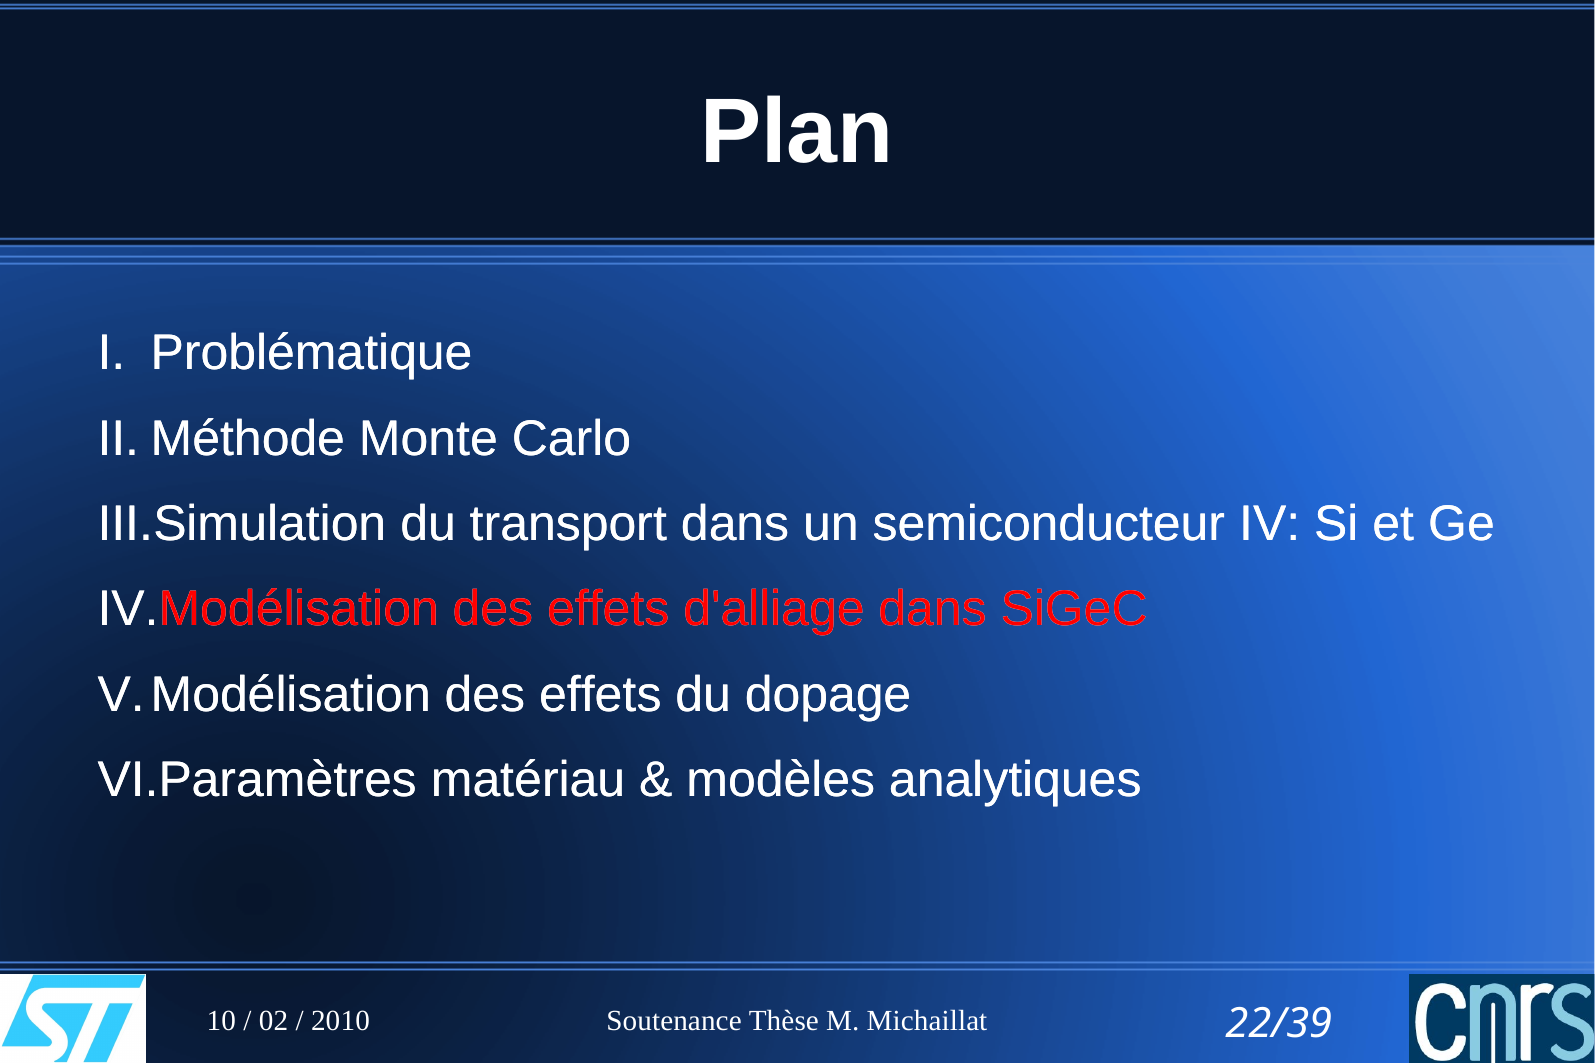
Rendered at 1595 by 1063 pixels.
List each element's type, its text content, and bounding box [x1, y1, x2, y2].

list Problématique Méthode Monte Carlo Simulation du transport dans un semiconducteur IV: Si et Ge Modélisation des effets d'alliage dans SiGeC Modélisation des effets du dopage Paramètres matériau & modèles analytiques [79, 324, 1515, 916]
picture [0, 0, 1595, 1063]
title Plan [79, 42, 1515, 220]
